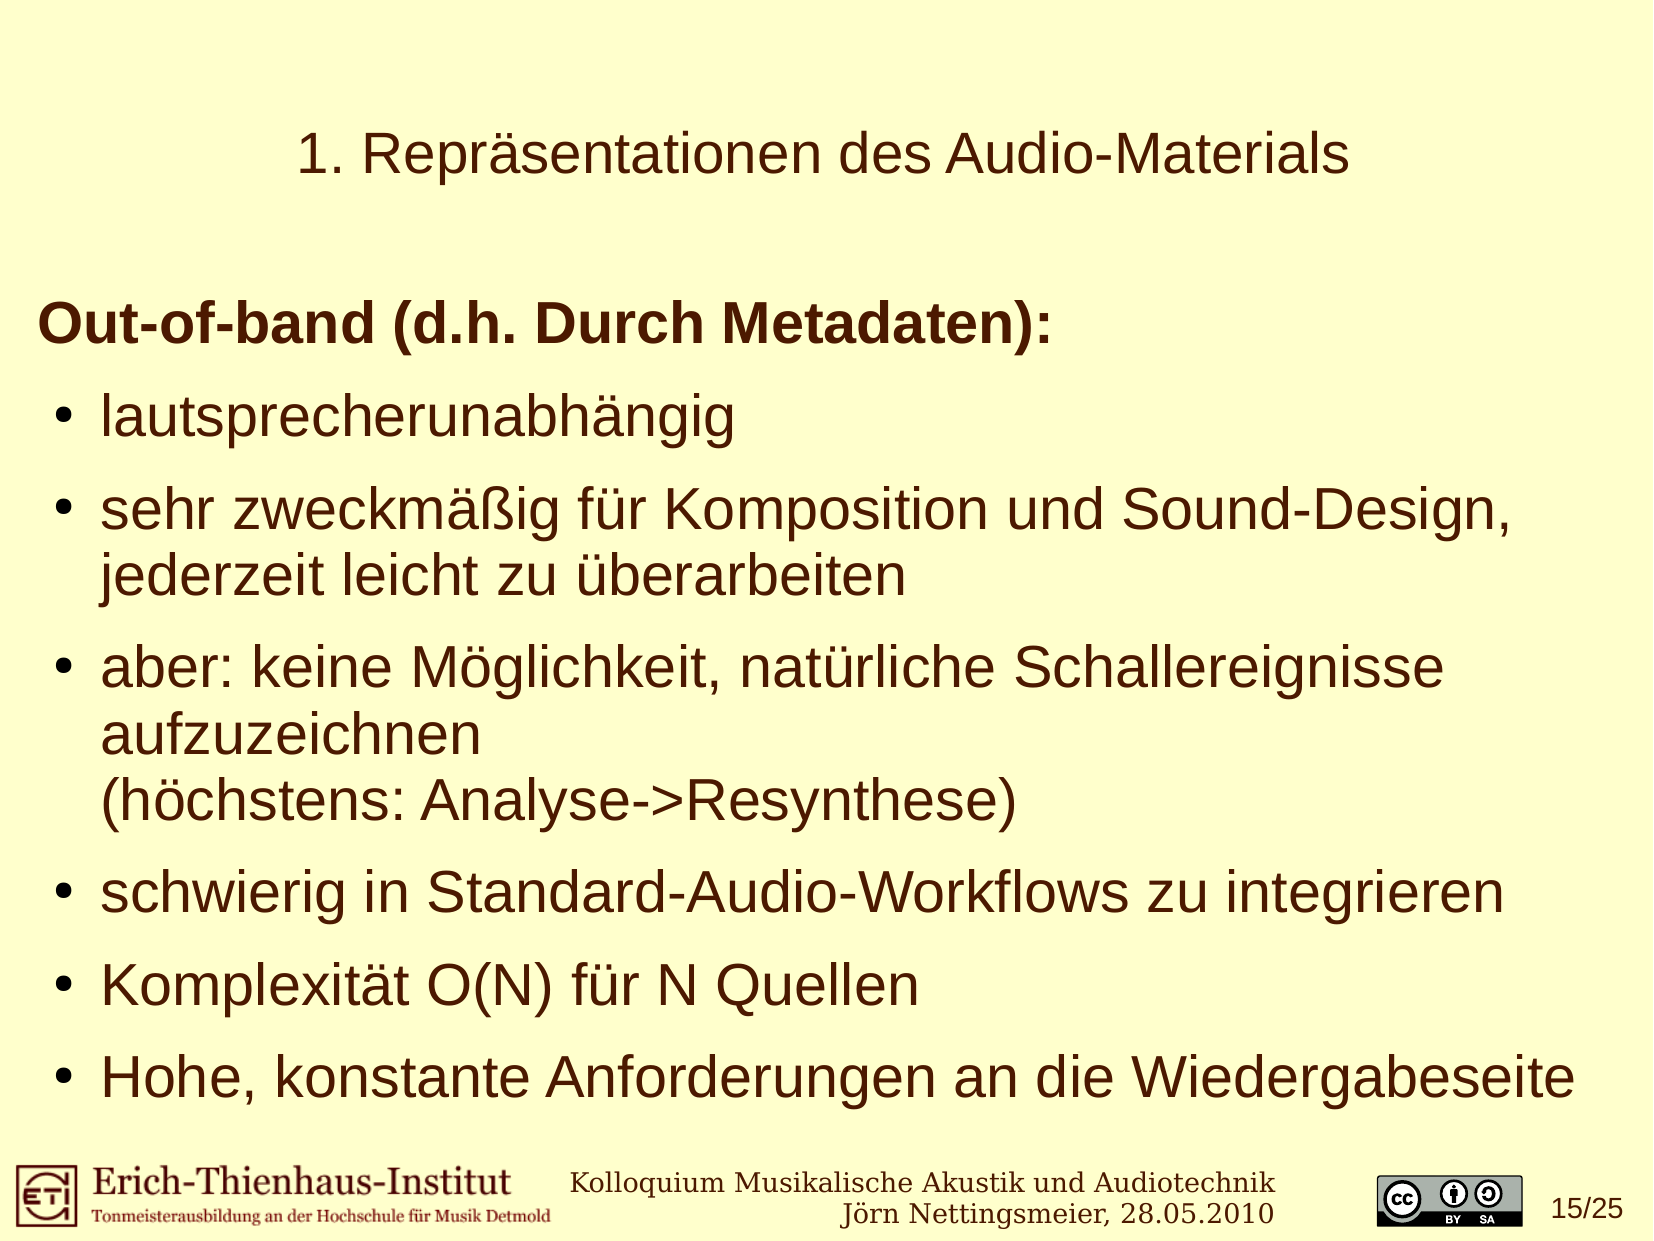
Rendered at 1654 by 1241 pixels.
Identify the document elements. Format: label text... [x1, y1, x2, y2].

list Out-of-band (d.h. Durch Metadaten): lautsprecherunabhängig sehr zweckmäßig für Komposition und Sound-Design, jederzeit leicht zu überarbeiten aber: keine Möglichkeit, natürliche Schallereignisse aufzuzeichnen (höchstens: Analyse->Resynthese) schwierig in Standard-Audio-Workflows zu integrieren Komplexität O(N) für N Quellen Hohe, konstante Anforderungen an die Wiedergabeseite [37, 290, 1612, 1126]
title 1. Repräsentationen des Audio-Materials [37, 49, 1612, 257]
